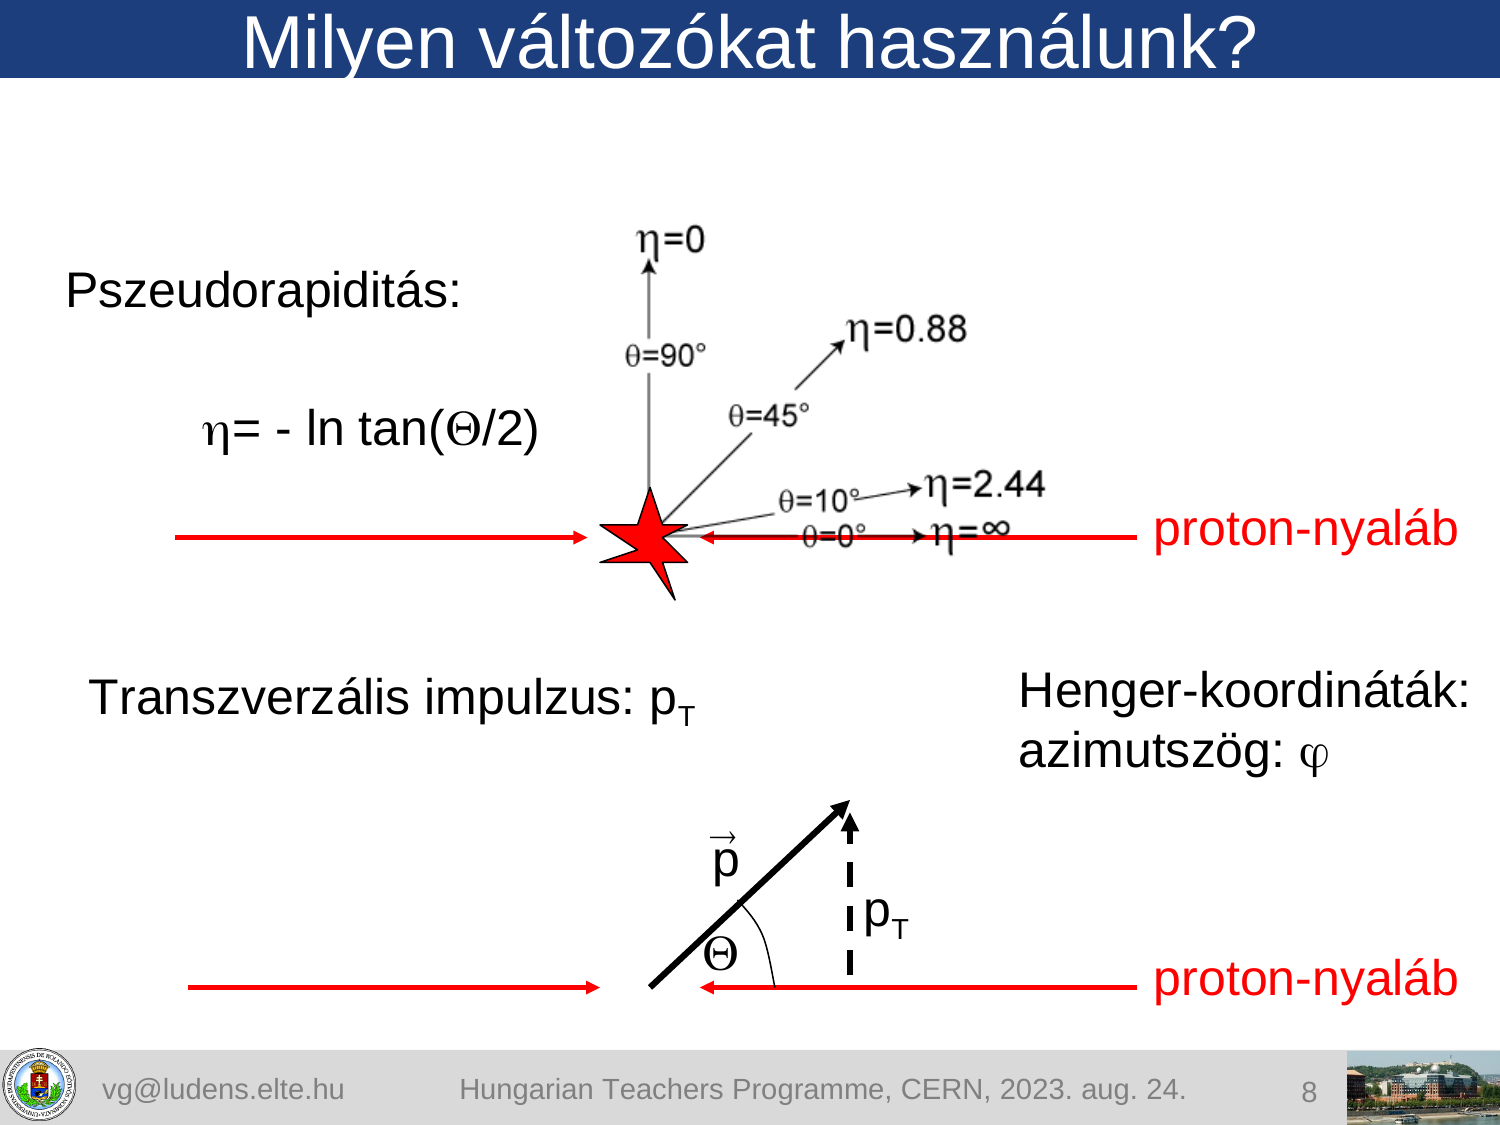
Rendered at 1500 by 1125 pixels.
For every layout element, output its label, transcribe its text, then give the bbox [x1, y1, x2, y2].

text_box proton-nyaláb [1139, 937, 1475, 1013]
text_box pT [848, 868, 925, 953]
text_box Pszeudorapiditás: [50, 249, 478, 326]
text_box Henger-koordináták: azimutszög:  [1004, 649, 1487, 786]
picture [2, 1048, 76, 1121]
text_box [600, 487, 688, 601]
title Milyen változókat használunk? [0, 0, 1500, 78]
picture [624, 218, 1047, 563]
picture [1347, 1051, 1500, 1125]
text_box Transzverzális impulzus: pT [74, 656, 711, 741]
text_box = - ln tan(/2) [187, 387, 556, 463]
text_box p [697, 818, 756, 895]
text_box p [720, 862, 733, 873]
text_box  [687, 912, 755, 988]
text_box  [695, 806, 752, 862]
picture [624, 542, 636, 554]
text_box proton-nyaláb [1139, 487, 1475, 563]
